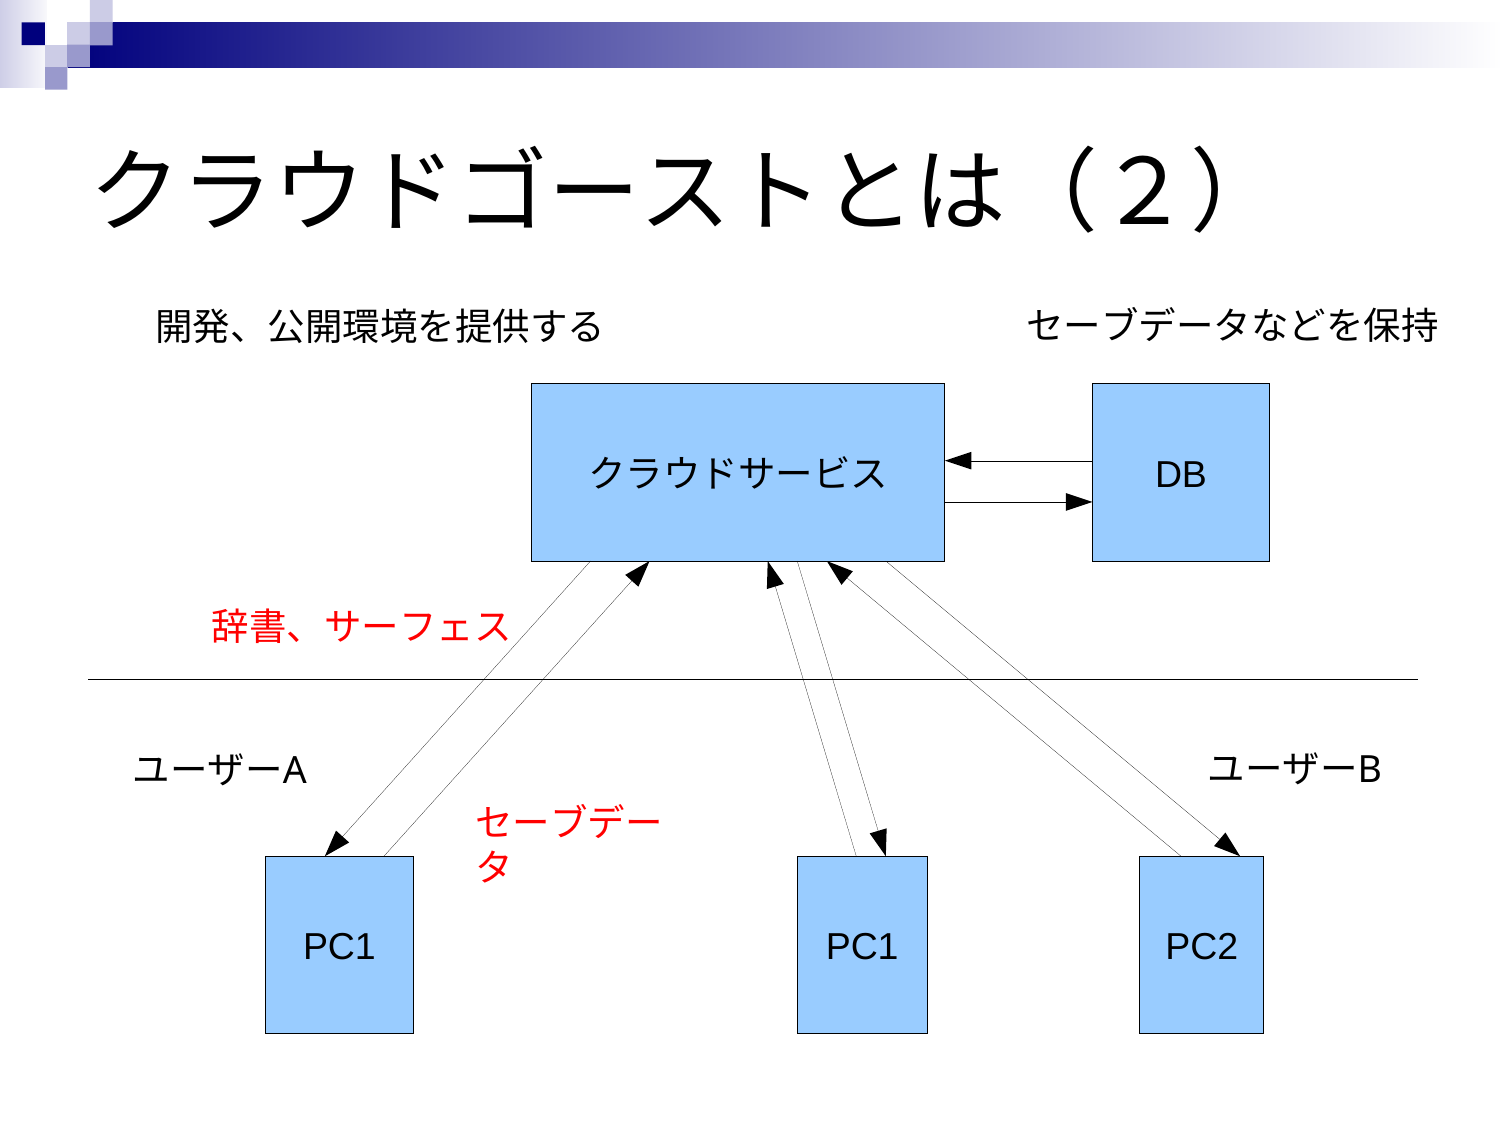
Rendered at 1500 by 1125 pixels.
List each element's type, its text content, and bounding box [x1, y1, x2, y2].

text_box ユーザーA [118, 738, 329, 799]
text_box セーブデータ [460, 791, 709, 897]
text_box PC1 [265, 856, 414, 1034]
text_box PC2 [1139, 856, 1264, 1034]
text_box PC1 [797, 856, 928, 1034]
text_box セーブデータなどを保持 [1011, 294, 1454, 355]
text_box 辞書、サーフェス [197, 595, 527, 656]
text_box ユーザーB [1192, 737, 1401, 798]
title クラウドゴーストとは（２） [75, 62, 1426, 313]
text_box DB [1092, 383, 1270, 562]
text_box 開発、公開環境を提供する [140, 295, 621, 356]
text_box クラウドサービス [531, 383, 945, 562]
